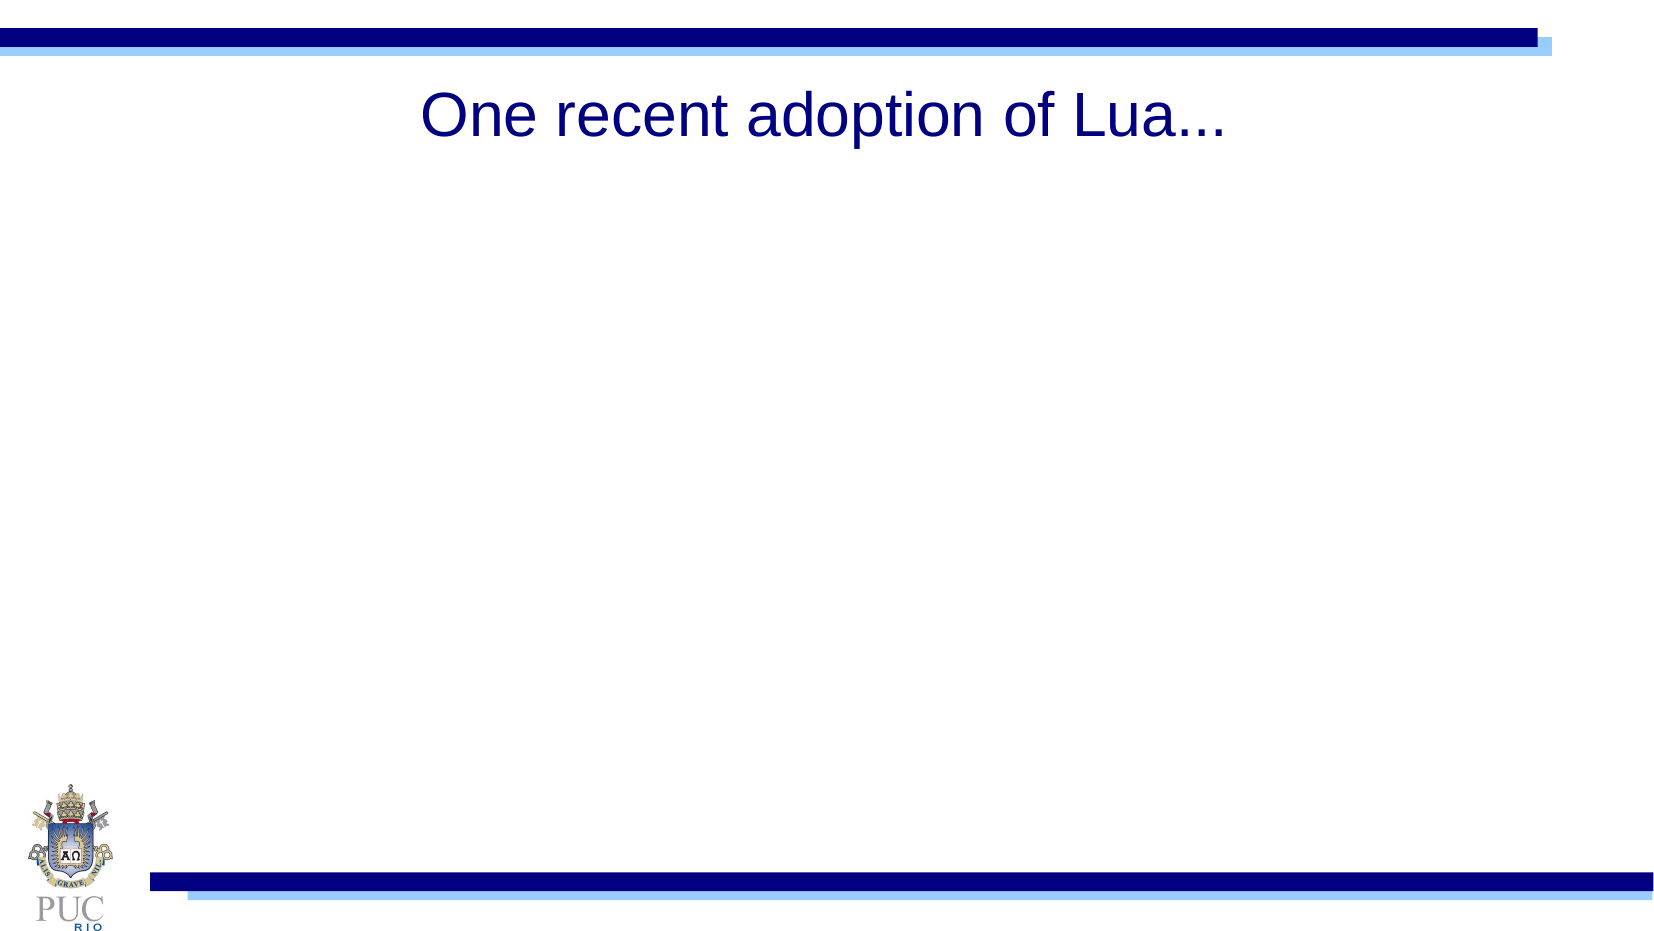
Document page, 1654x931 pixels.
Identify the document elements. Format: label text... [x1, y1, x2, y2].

picture [28, 784, 113, 931]
title One recent adoption of Lua... [37, 37, 1613, 193]
